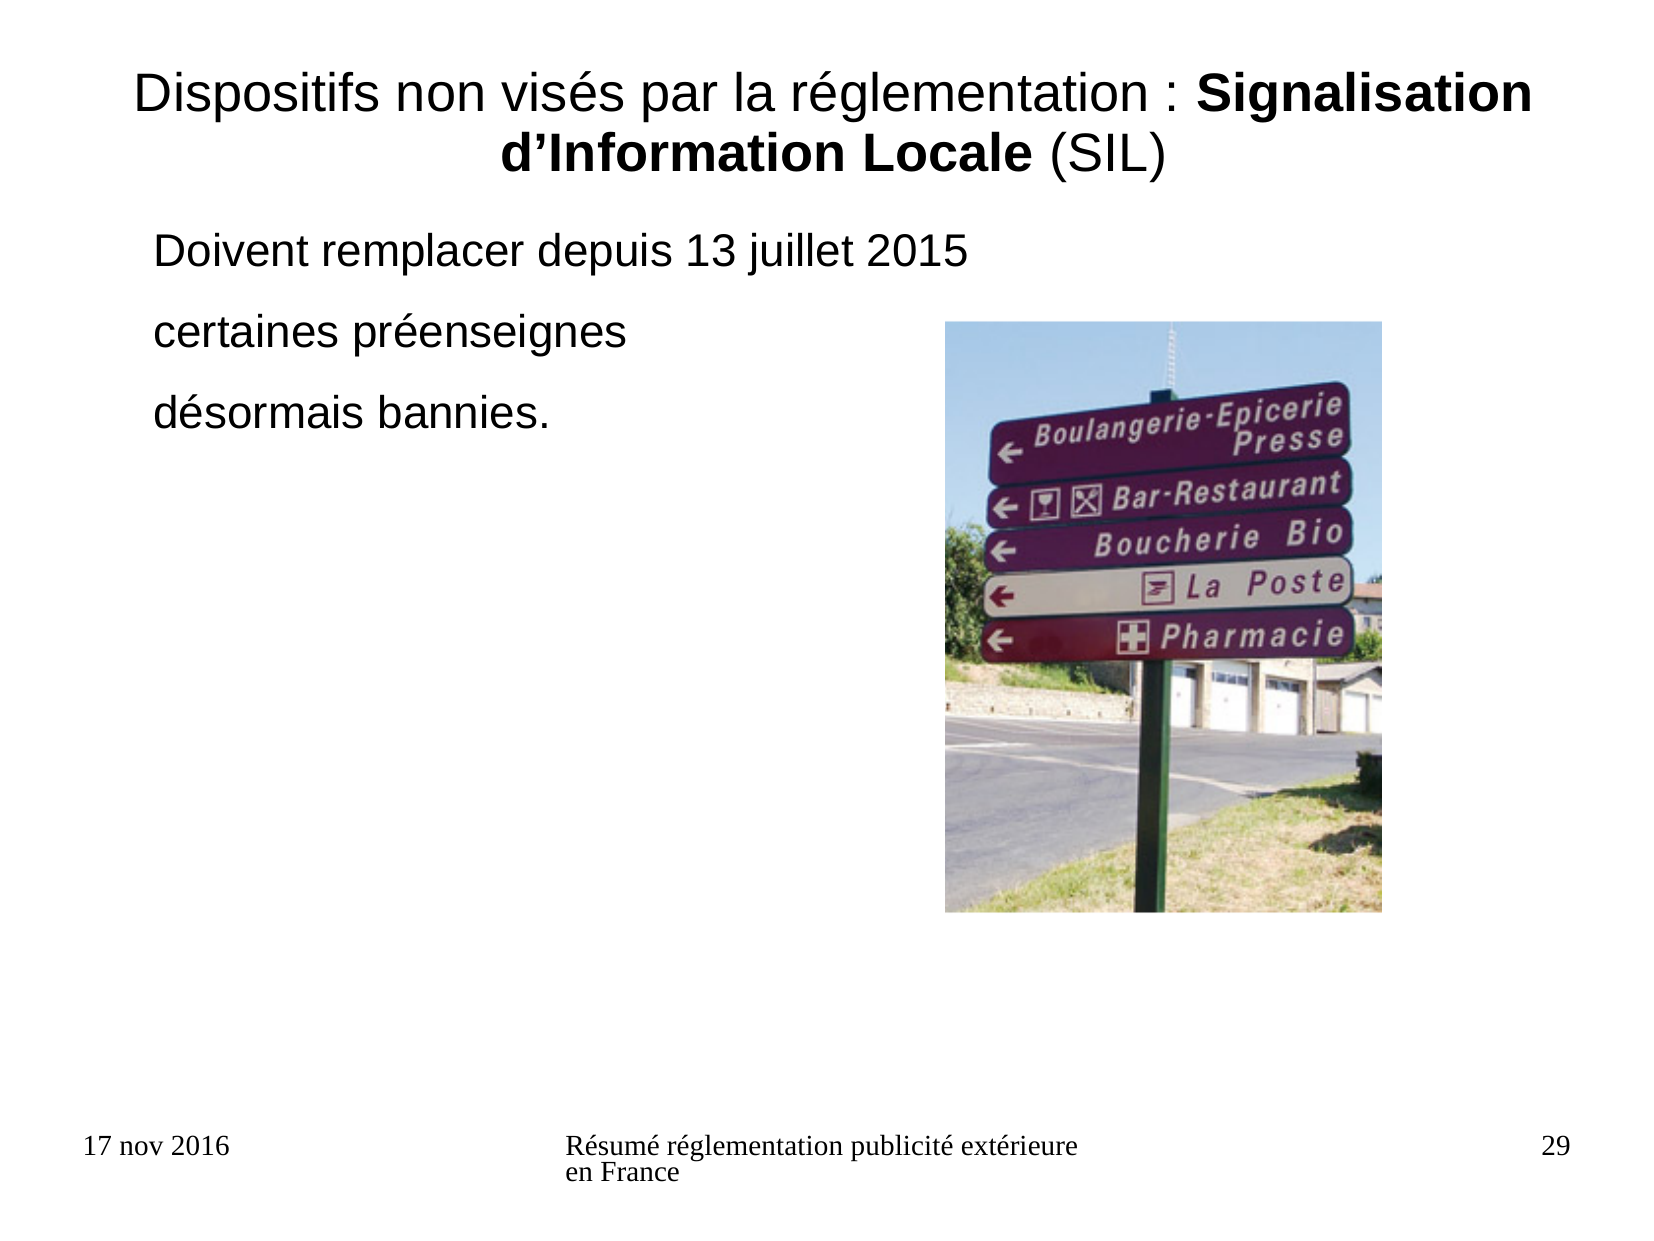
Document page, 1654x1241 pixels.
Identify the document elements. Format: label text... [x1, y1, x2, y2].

list Doivent remplacer depuis 13 juillet 2015 certaines préenseignes désormais bannies. [82, 225, 1571, 646]
picture [945, 316, 1382, 916]
title Dispositifs non visés par la réglementation : Signalisation d’Information Locale (SIL) [90, 19, 1579, 226]
